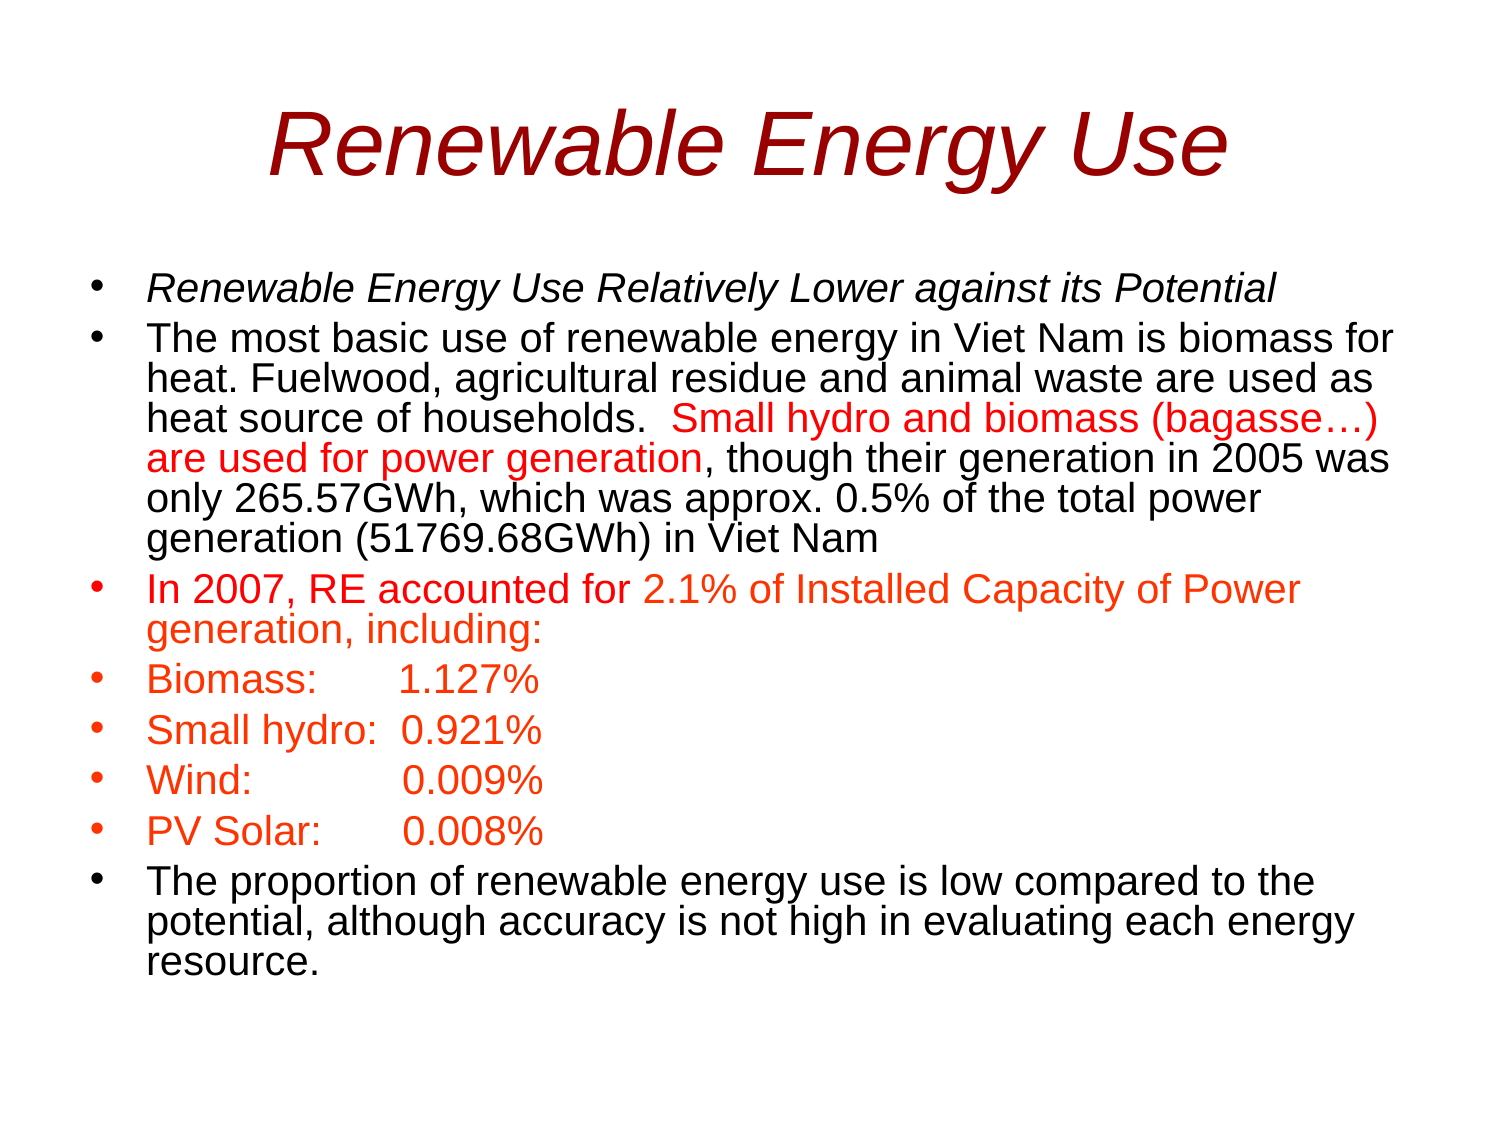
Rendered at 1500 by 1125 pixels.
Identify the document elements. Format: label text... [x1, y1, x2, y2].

title Renewable Energy Use [75, 45, 1426, 233]
list Renewable Energy Use Relatively Lower against its Potential The most basic use of renewable energy in Viet Nam is biomass for heat. Fuelwood, agricultural residue and animal waste are used as heat source of households. Small hydro and biomass (bagasse…) are used for power generation, though their generation in 2005 was only 265.57GWh, which was approx. 0.5% of the total power generation (51769.68GWh) in Viet Nam In 2007, RE accounted for 2.1% of Installed Capacity of Power generation, including: Biomass: 1.127% Small hydro: 0.921% Wind: 0.009% PV Solar: 0.008% The proportion of renewable energy use is low compared to the potential, although accuracy is not high in evaluating each energy resource. [75, 262, 1426, 1005]
